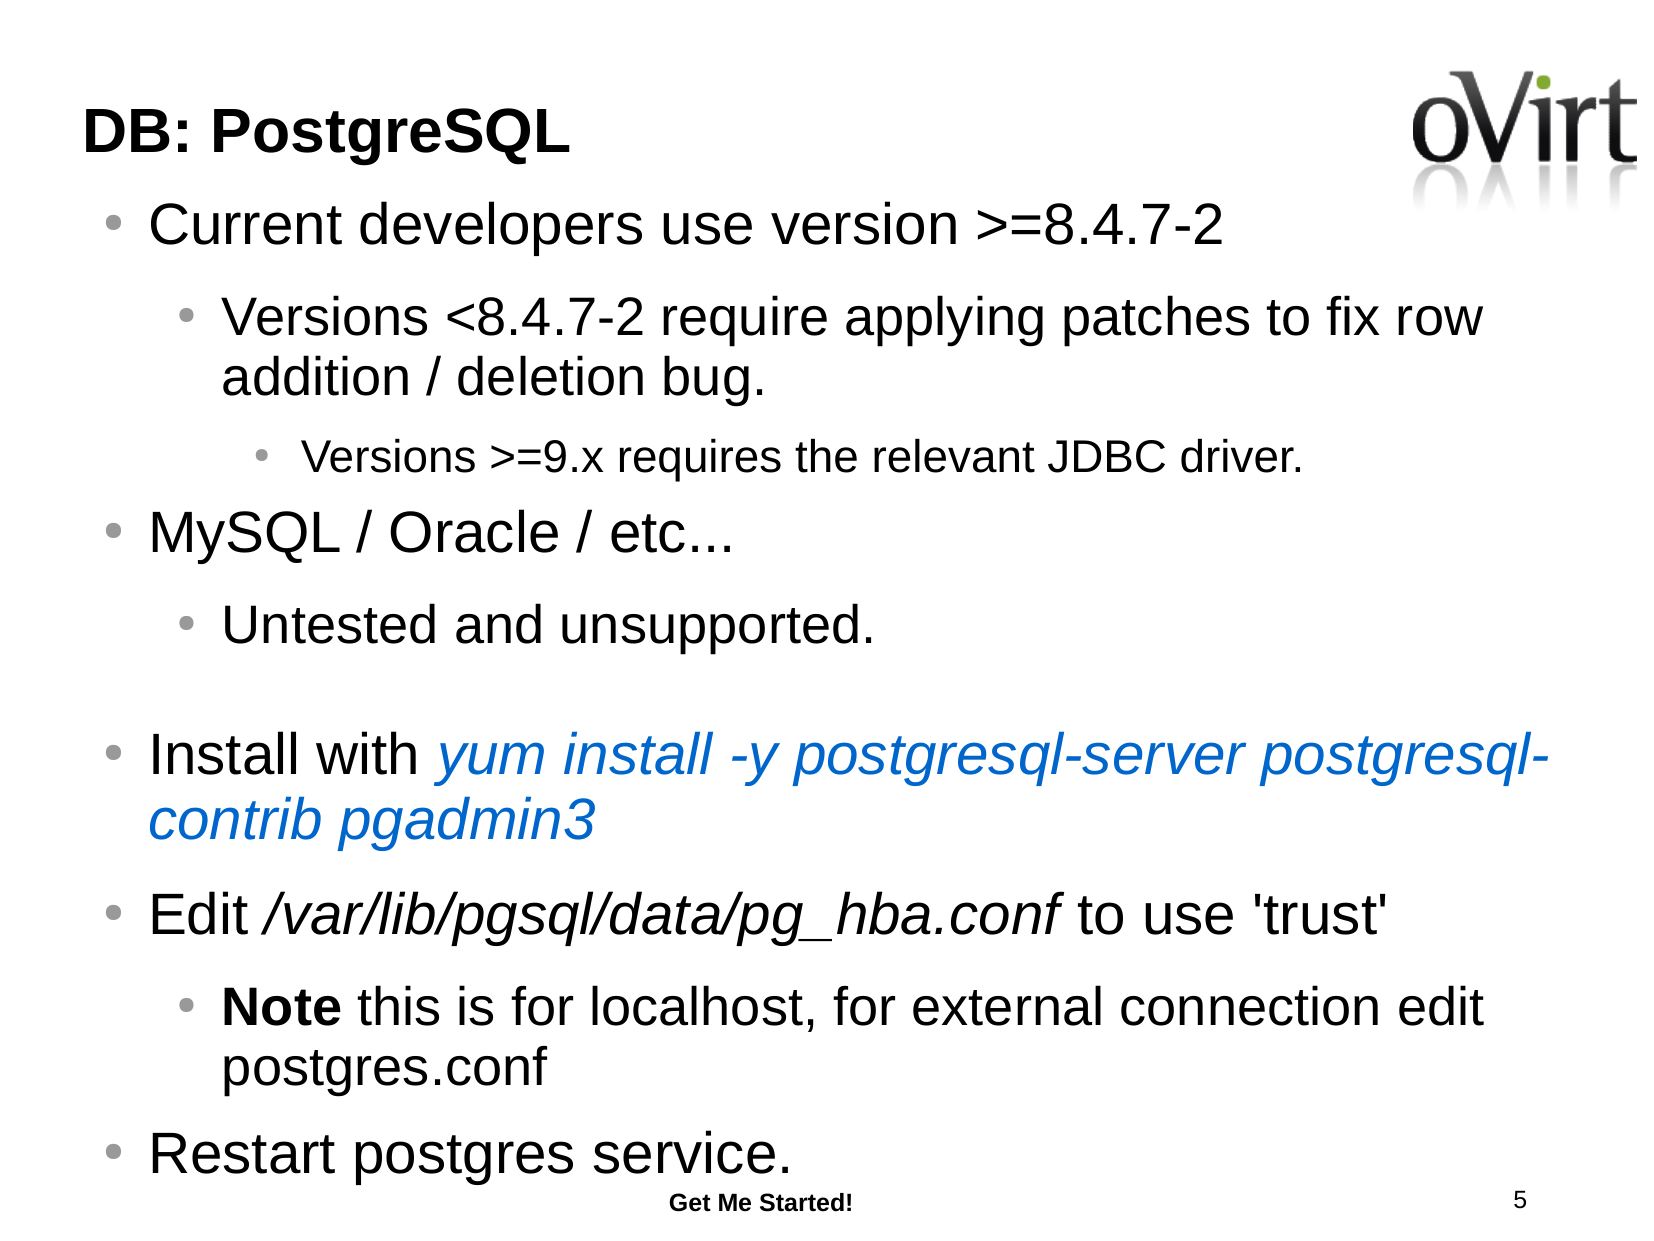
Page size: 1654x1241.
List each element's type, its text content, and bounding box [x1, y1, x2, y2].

title DB: PostgreSQL [82, 37, 1303, 226]
list Current developers use version >=8.4.7-2 Versions <8.4.7-2 require applying patches to fix row addition / deletion bug. Versions >=9.x requires the relevant JDBC driver. MySQL / Oracle / etc... Untested and unsupported. Install with yum install -y postgresql-server postgresql-contrib pgadmin3 Edit /var/lib/pgsql/data/pg_hba.conf to use 'trust' Note this is for localhost, for external connection edit postgres.conf Restart postgres service. [88, 191, 1577, 1187]
picture [1413, 63, 1637, 212]
